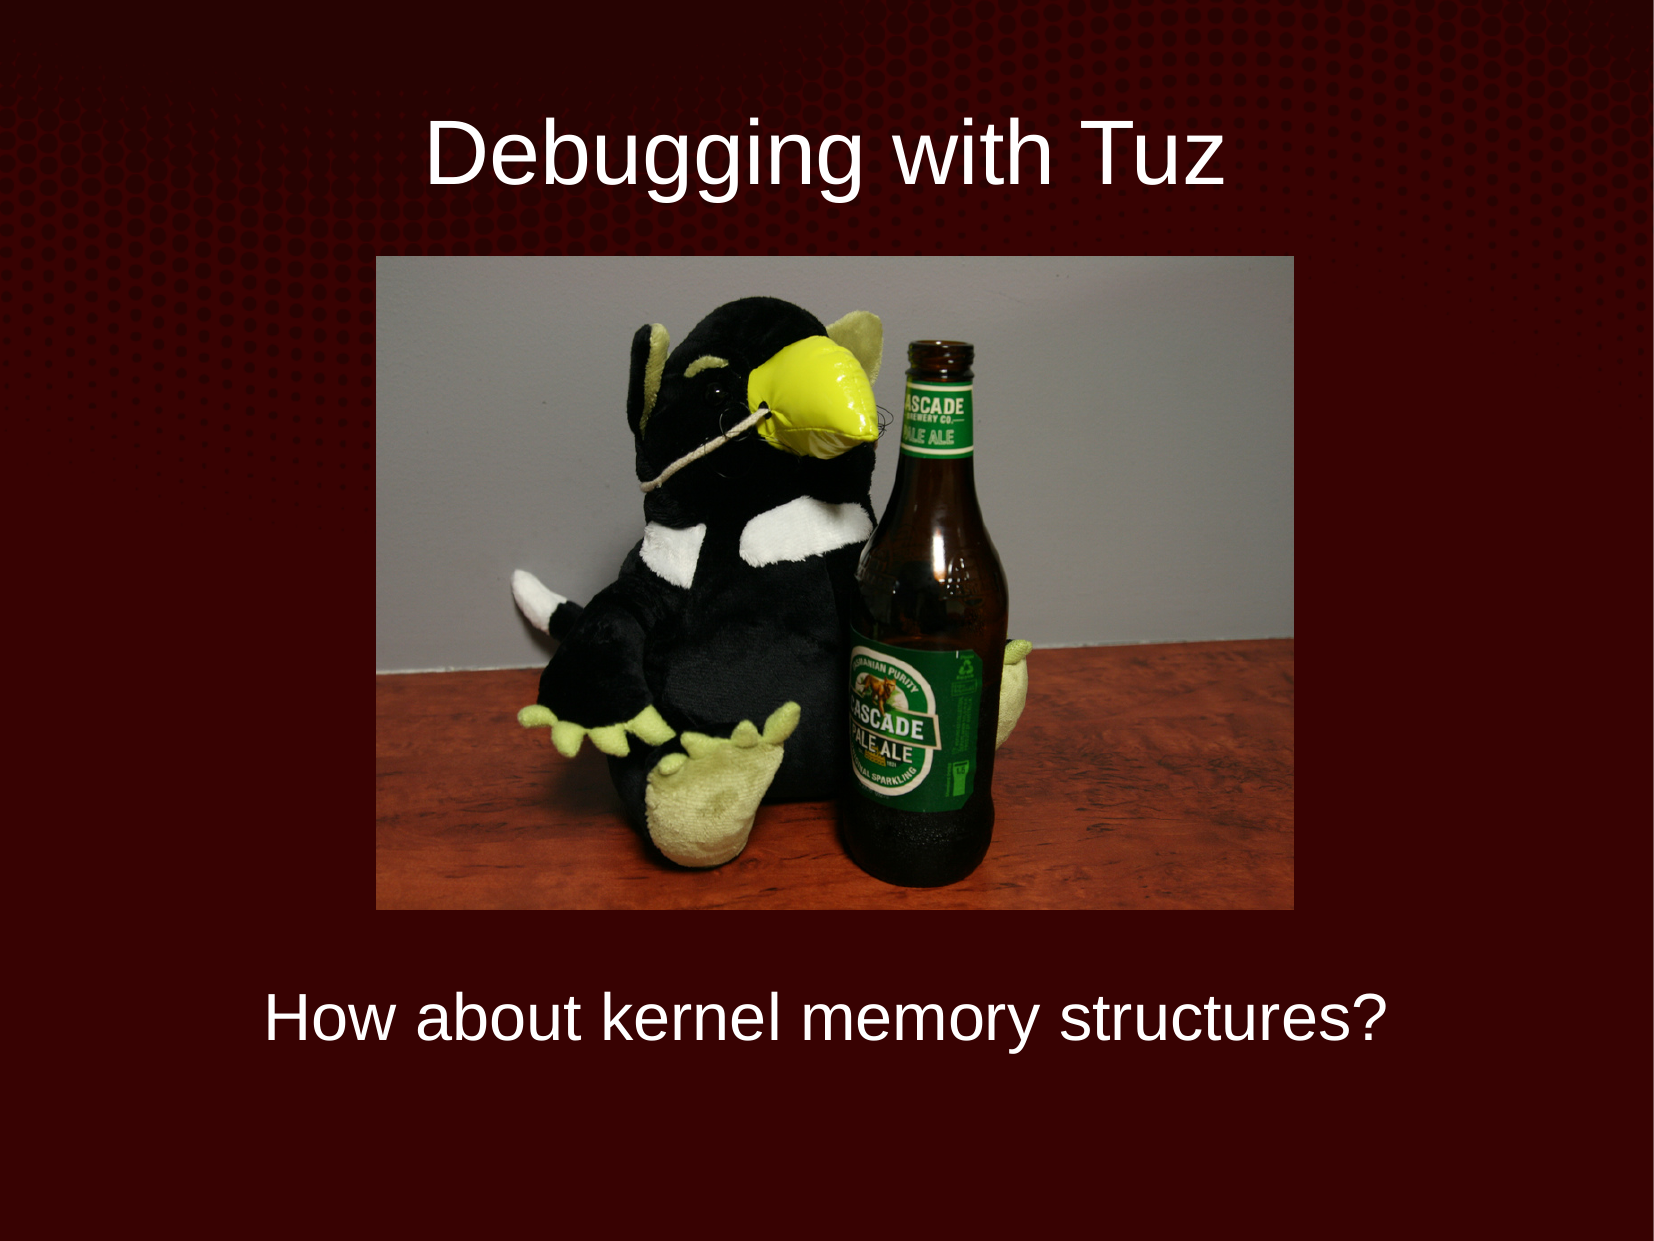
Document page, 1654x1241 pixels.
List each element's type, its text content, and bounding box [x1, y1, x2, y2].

title Debugging with Tuz [82, 49, 1571, 257]
list How about kernel memory structures? [82, 980, 1571, 1109]
picture [0, 0, 1654, 1241]
